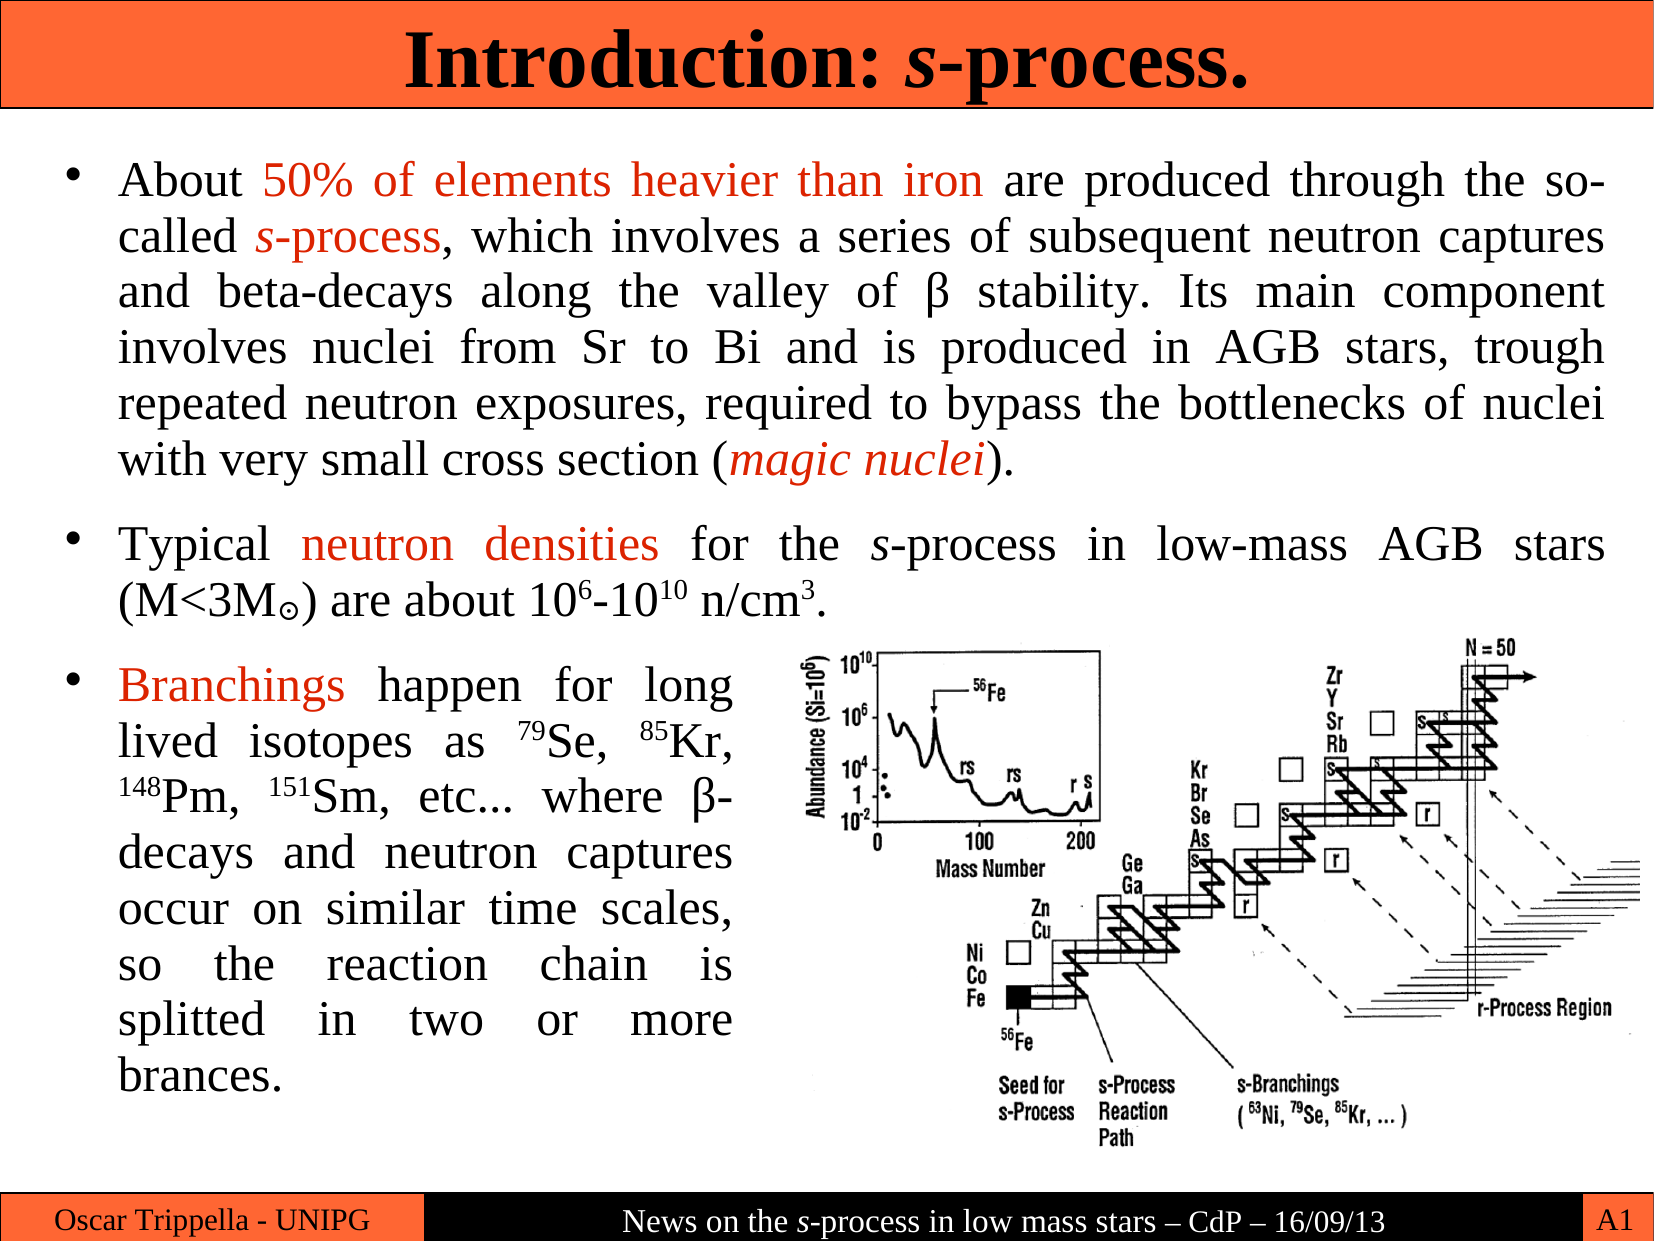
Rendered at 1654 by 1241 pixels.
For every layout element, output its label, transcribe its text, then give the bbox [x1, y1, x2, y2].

text_box News on the s-process in low mass stars – CdP – 16/09/13 [425, 1192, 1583, 1241]
text_box A1 [1583, 1192, 1654, 1241]
list About 50% of elements heavier than iron are produced through the so-called s-process, which involves a series of subsequent neutron captures and beta-decays along the valley of β stability. Its main component involves nuclei from Sr to Bi and is produced in AGB stars, trough repeated neutron exposures, required to bypass the bottlenecks of nuclei with very small cross section (magic nuclei). Typical neutron densities for the s-process in low-mass AGB stars (M<3M⊙) are about 106-1010 n/cm3. Branchings happen for long lived isotopes as 79Se, 85Kr, 148Pm, 151Sm, etc... where β-decays and neutron captures occur on similar time scales, so the reaction chain is splitted in two or more brances. [47, 148, 1607, 1192]
text_box Introduction: s-process. [0, 0, 1654, 108]
picture [791, 620, 1640, 1169]
text_box Oscar Trippella - UNIPG [0, 1192, 425, 1241]
